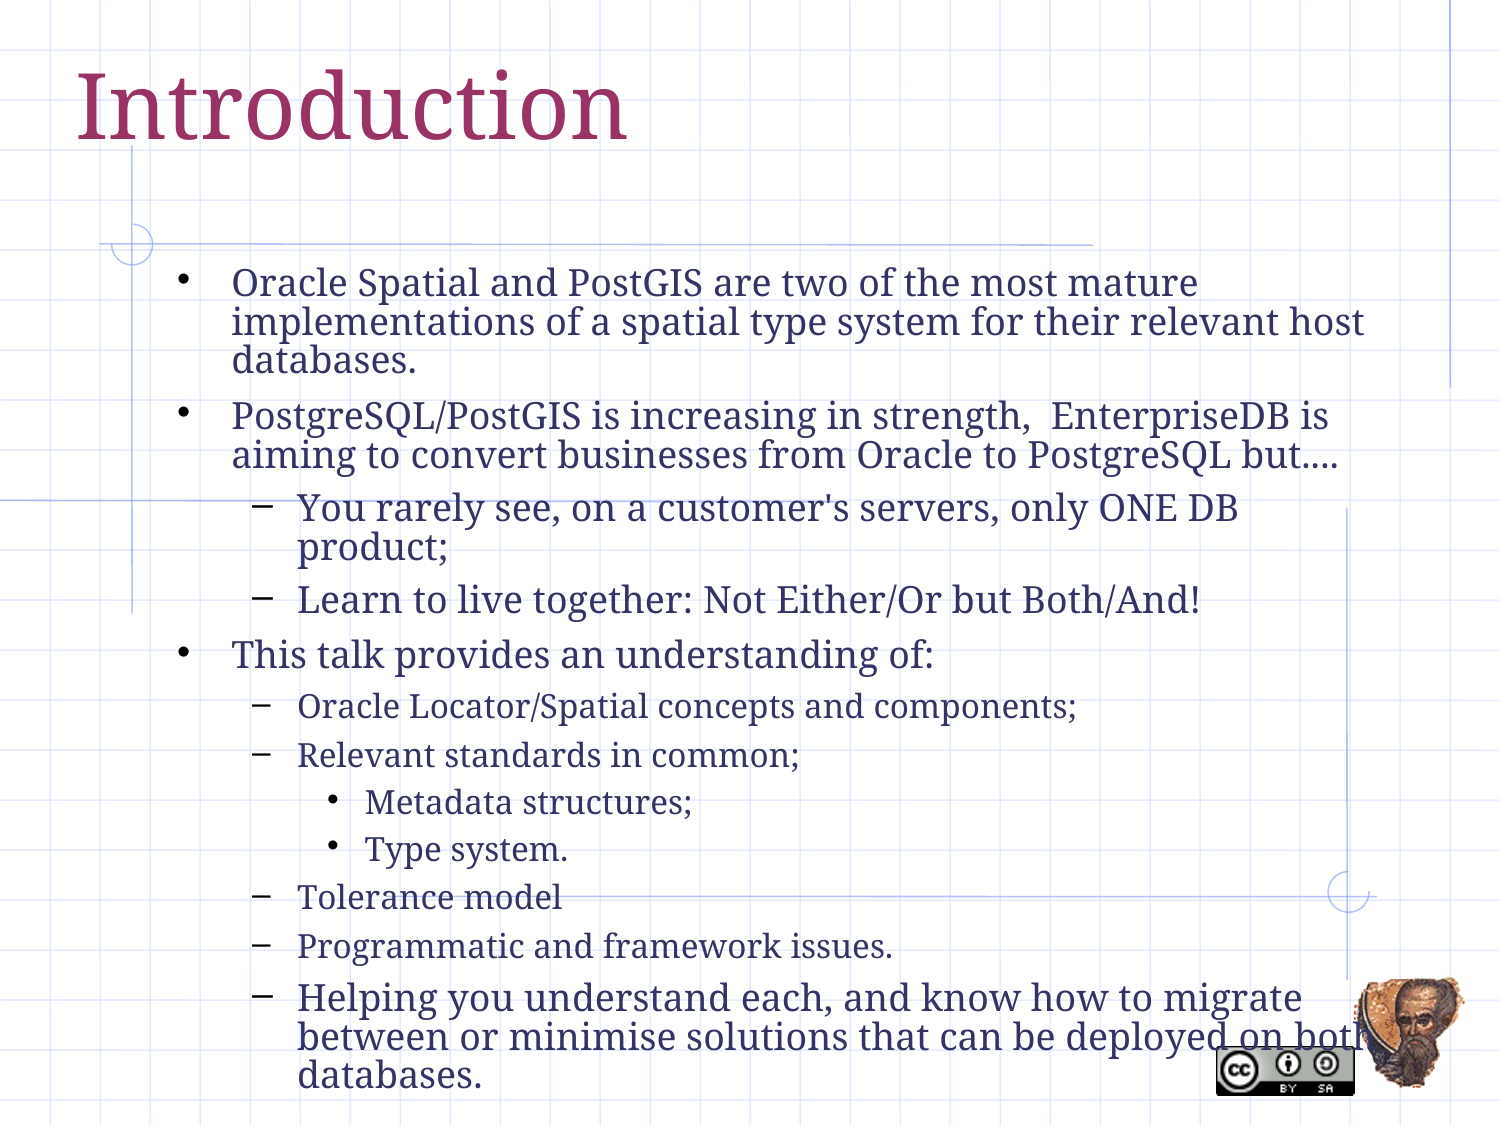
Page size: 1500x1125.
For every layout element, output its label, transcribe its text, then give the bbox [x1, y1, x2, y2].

title Introduction [74, 45, 1424, 177]
picture [1216, 976, 1465, 1096]
list Oracle Spatial and PostGIS are two of the most mature implementations of a spatial type system for their relevant host databases. PostgreSQL/PostGIS is increasing in strength, EnterpriseDB is aiming to convert businesses from Oracle to PostgreSQL but.... You rarely see, on a customer's servers, only ONE DB product; Learn to live together: Not Either/Or but Both/And! This talk provides an understanding of: Oracle Locator/Spatial concepts and components; Relevant standards in common; Metadata structures; Type system. Tolerance model Programmatic and framework issues. Helping you understand each, and know how to migrate between or minimise solutions that can be deployed on both databases. [177, 265, 1387, 1064]
